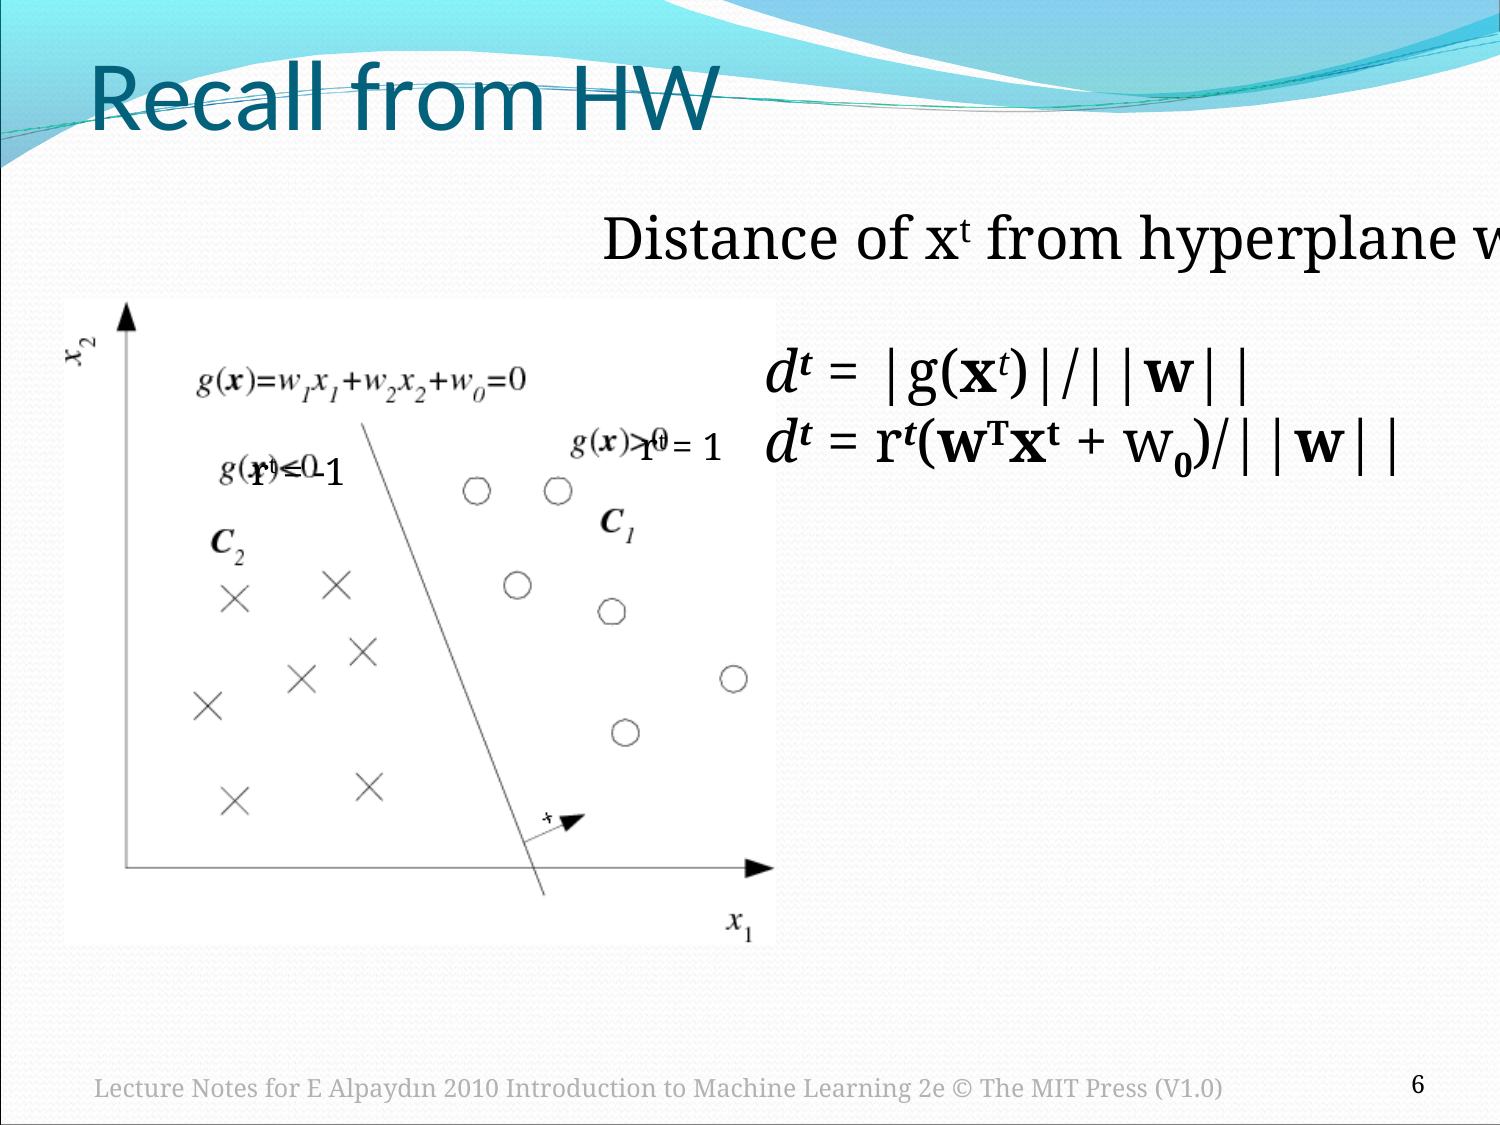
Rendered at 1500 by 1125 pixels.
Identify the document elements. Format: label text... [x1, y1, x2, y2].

picture [0, 0, 1500, 1125]
text_box rt = -1 [236, 439, 361, 501]
text_box Distance of xt from hyperplane wTx = 0 [587, 193, 1500, 280]
text_box Recall from HW [73, 22, 1077, 278]
text_box <number> [1299, 1042, 1426, 1103]
text_box dt = |g(xt)|/||w|| dt = rt(wTxt + w0)/||w|| [749, 326, 1460, 493]
text_box Lecture Notes for E Alpaydın 2010 Introduction to Machine Learning 2e © The MIT Press (V1.0) [93, 1042, 1254, 1103]
text_box rt = 1 [625, 415, 739, 477]
